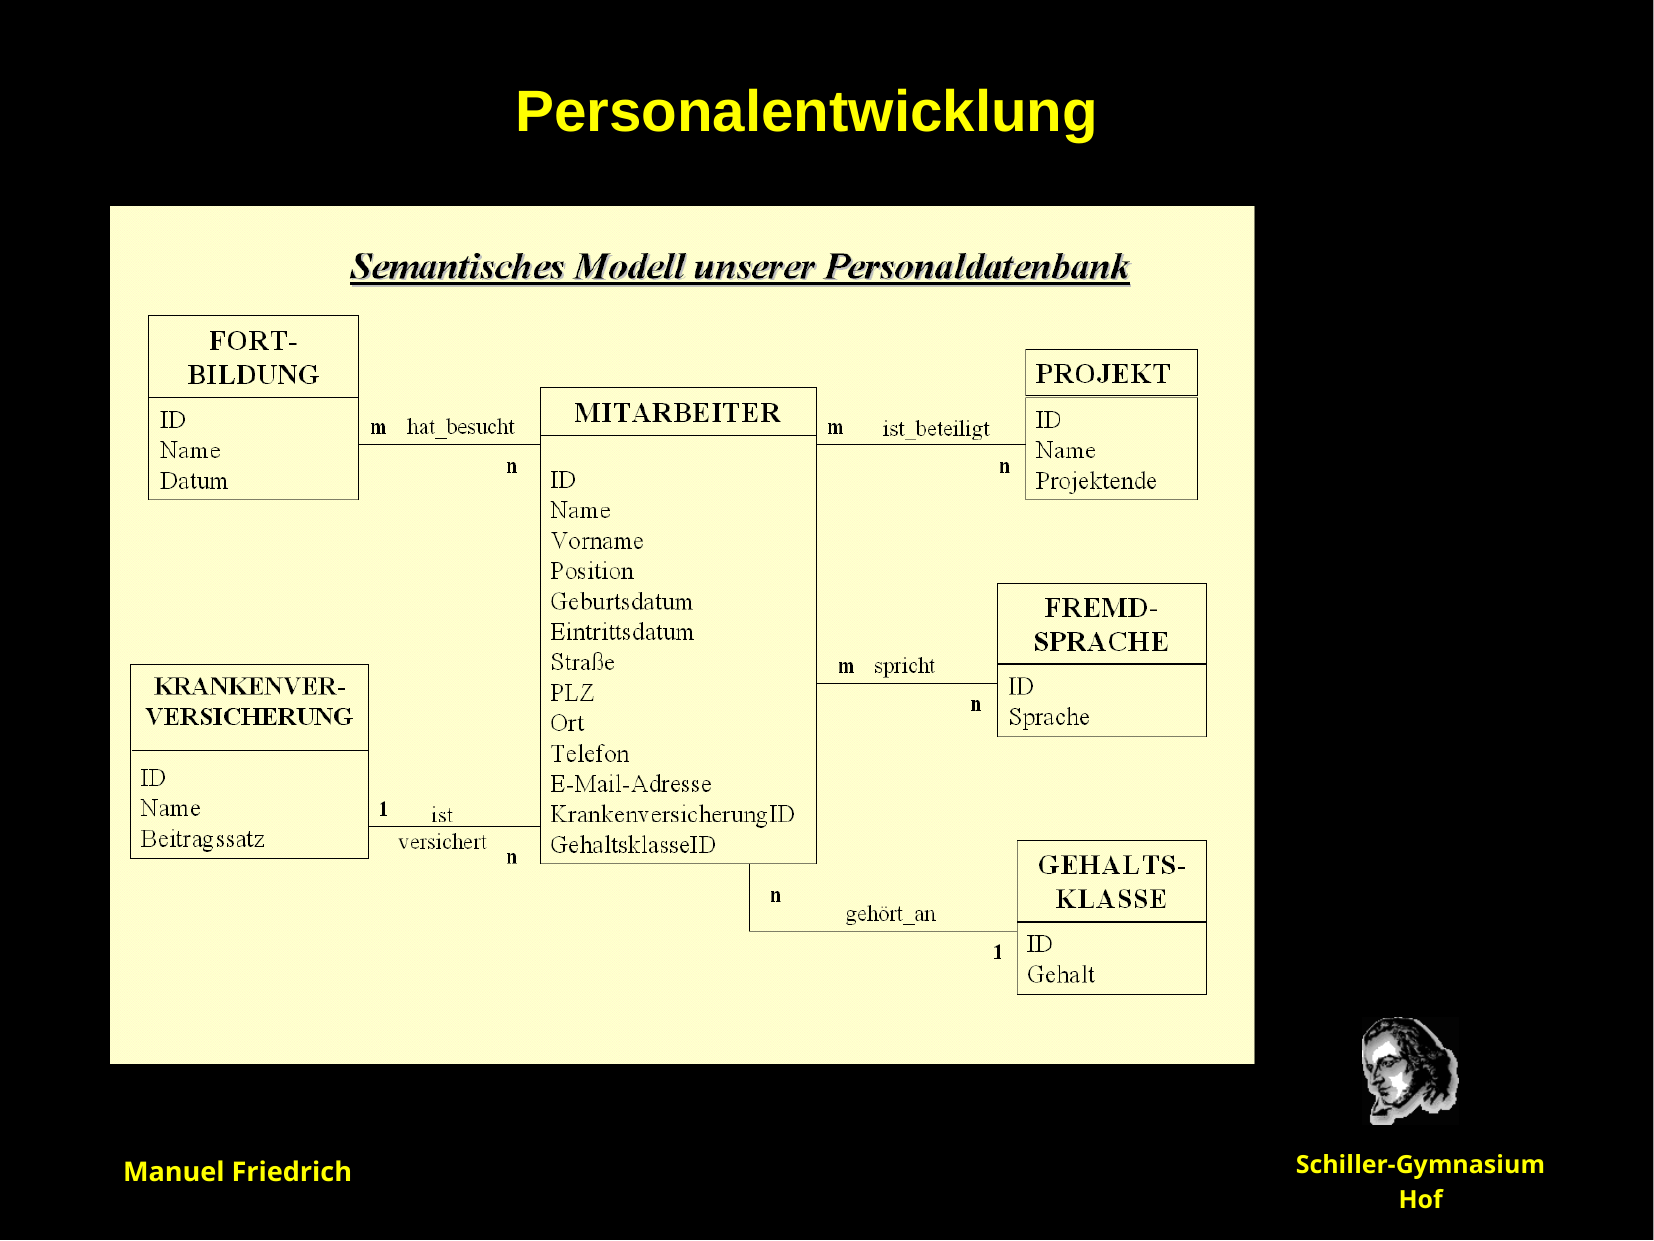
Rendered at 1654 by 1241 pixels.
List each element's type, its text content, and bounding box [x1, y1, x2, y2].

picture [110, 177, 1255, 1093]
text_box Manuel Friedrich [123, 1151, 353, 1191]
picture [1362, 1017, 1459, 1126]
text_box Schiller-Gymnasium Hof [1295, 1145, 1546, 1216]
text_box Personalentwicklung [515, 82, 1099, 177]
